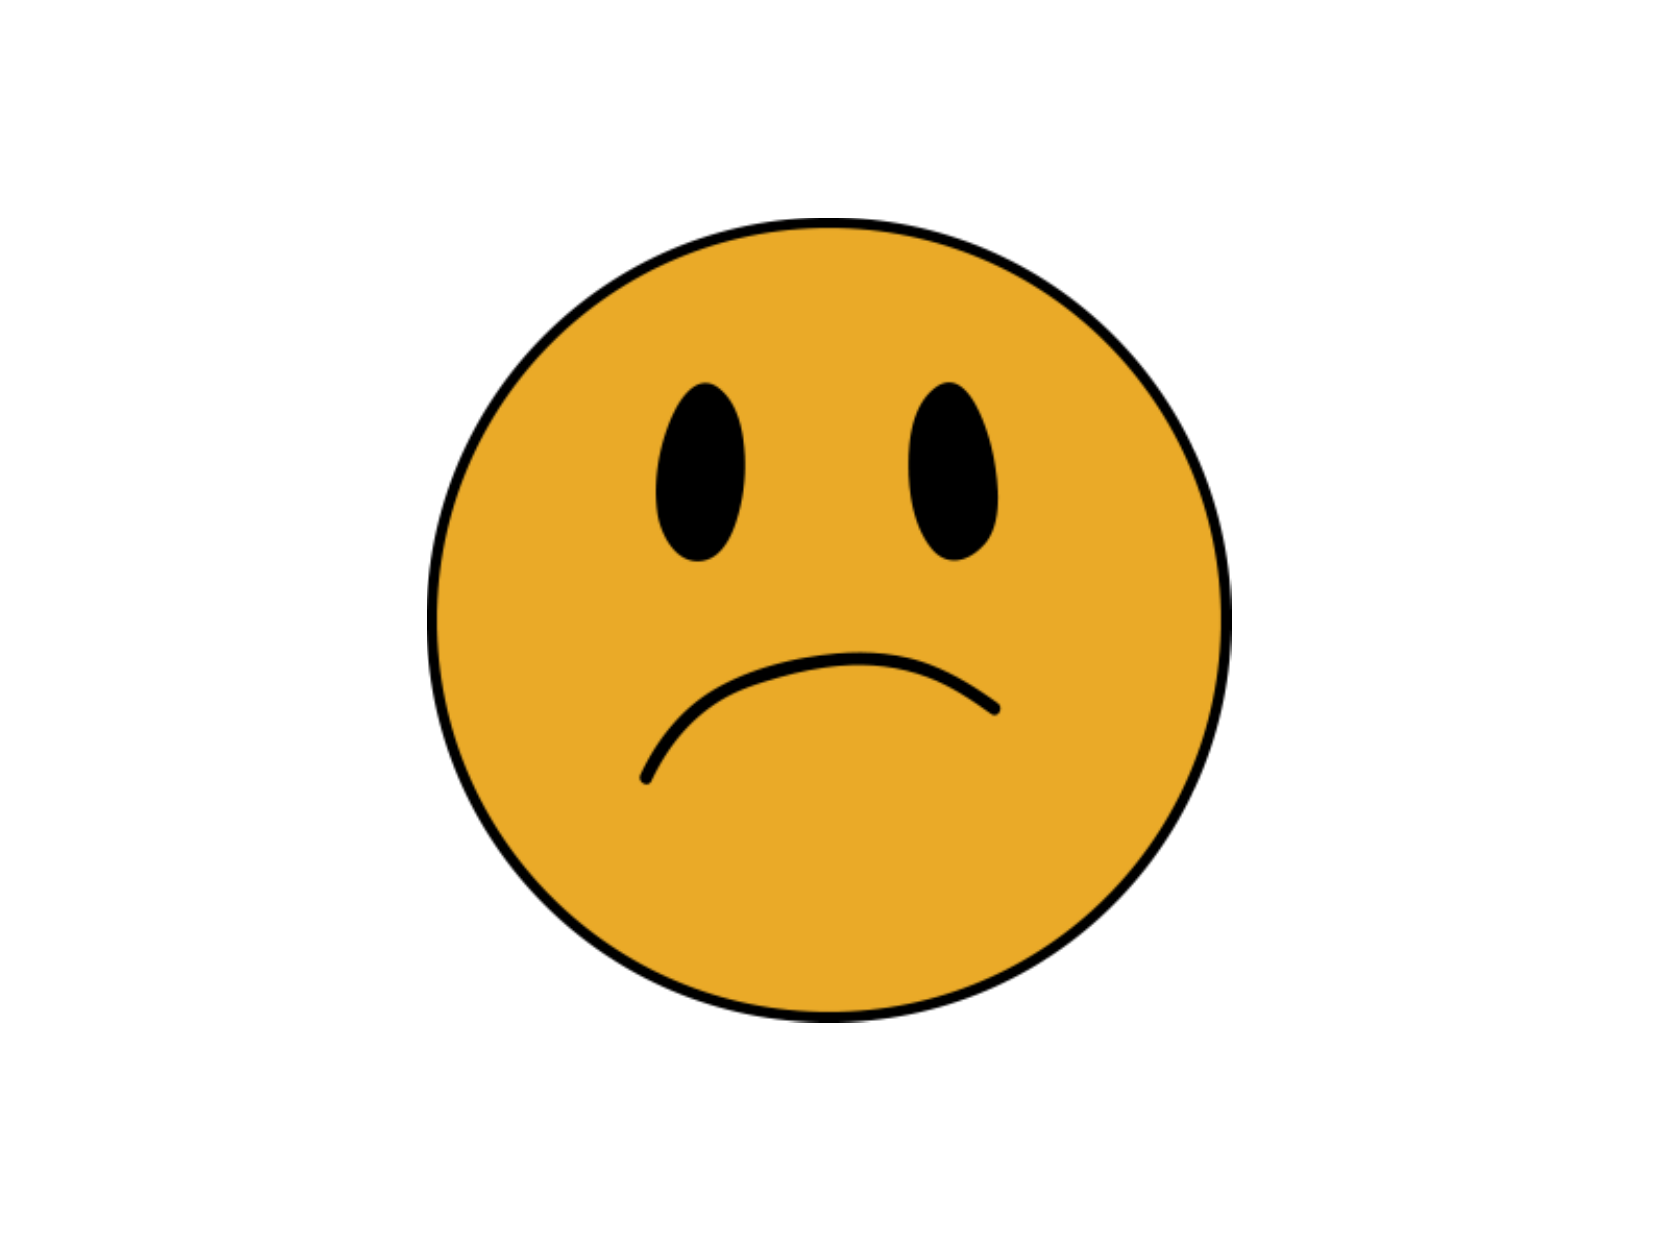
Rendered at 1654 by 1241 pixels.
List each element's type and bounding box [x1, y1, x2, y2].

picture [427, 218, 1232, 1023]
